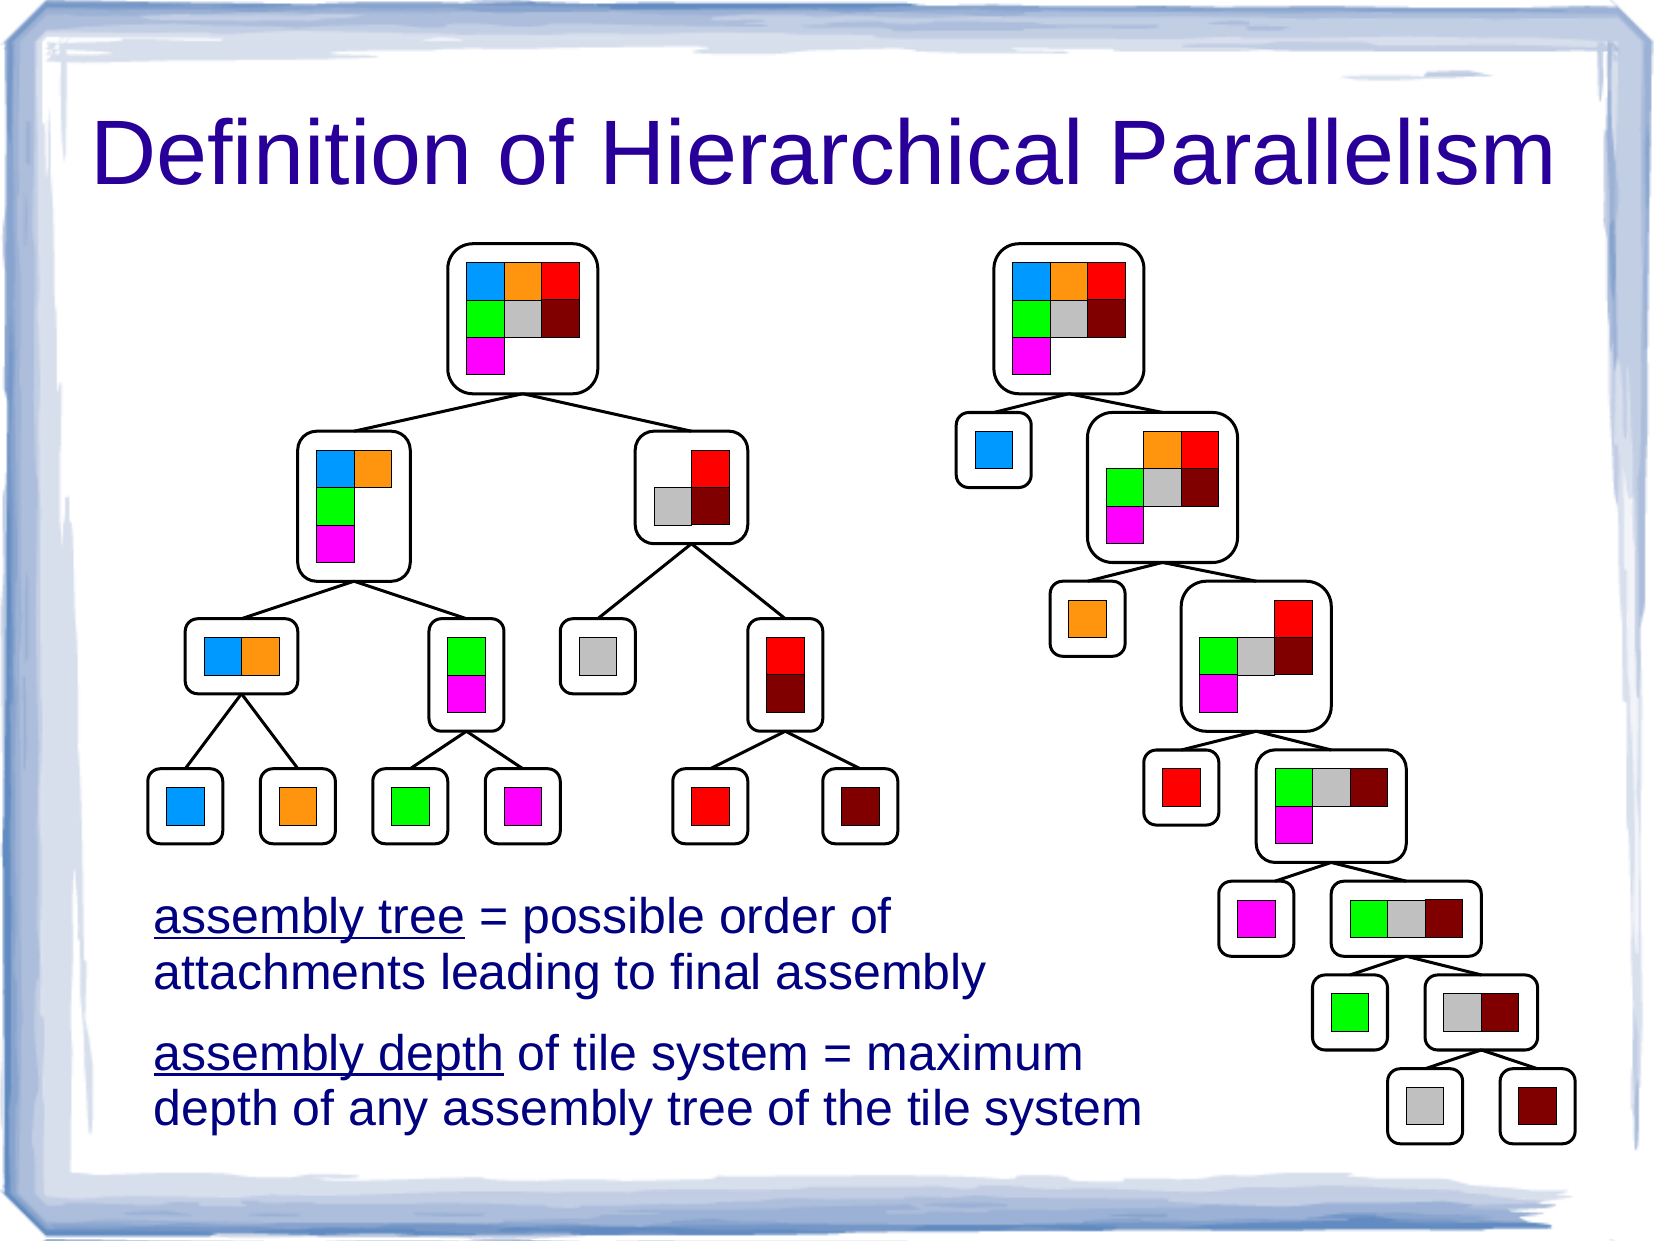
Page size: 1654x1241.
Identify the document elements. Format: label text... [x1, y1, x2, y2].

text_box [1237, 900, 1276, 938]
text_box assembly tree = possible order of attachments leading to final assembly [139, 881, 1077, 1008]
text_box [1199, 600, 1313, 713]
text_box [204, 637, 280, 676]
text_box [1162, 768, 1201, 807]
text_box assembly depth of tile system = maximum depth of any assembly tree of the tile system [139, 1017, 1190, 1144]
text_box [166, 787, 205, 826]
text_box [654, 450, 730, 526]
text_box [466, 262, 580, 375]
text_box [691, 787, 730, 826]
text_box [316, 450, 392, 563]
text_box [447, 637, 486, 713]
text_box [1275, 768, 1388, 844]
text_box [1106, 431, 1219, 544]
text_box [1406, 1087, 1444, 1125]
title Definition of Hierarchical Parallelism [1000, 246, 1138, 257]
text_box [391, 787, 430, 826]
text_box [279, 787, 317, 826]
text_box [1443, 993, 1519, 1032]
text_box [504, 787, 542, 826]
title Definition of Hierarchical Parallelism [56, 49, 1594, 257]
text_box [766, 637, 805, 713]
text_box [841, 787, 880, 826]
title Definition of Hierarchical Parallelism [454, 246, 592, 257]
text_box [975, 431, 1013, 469]
text_box [1331, 993, 1369, 1032]
text_box [1350, 899, 1463, 938]
text_box [1068, 600, 1107, 638]
text_box [1012, 262, 1126, 375]
text_box [579, 637, 617, 676]
picture [0, 0, 1654, 1241]
text_box [1518, 1087, 1557, 1125]
